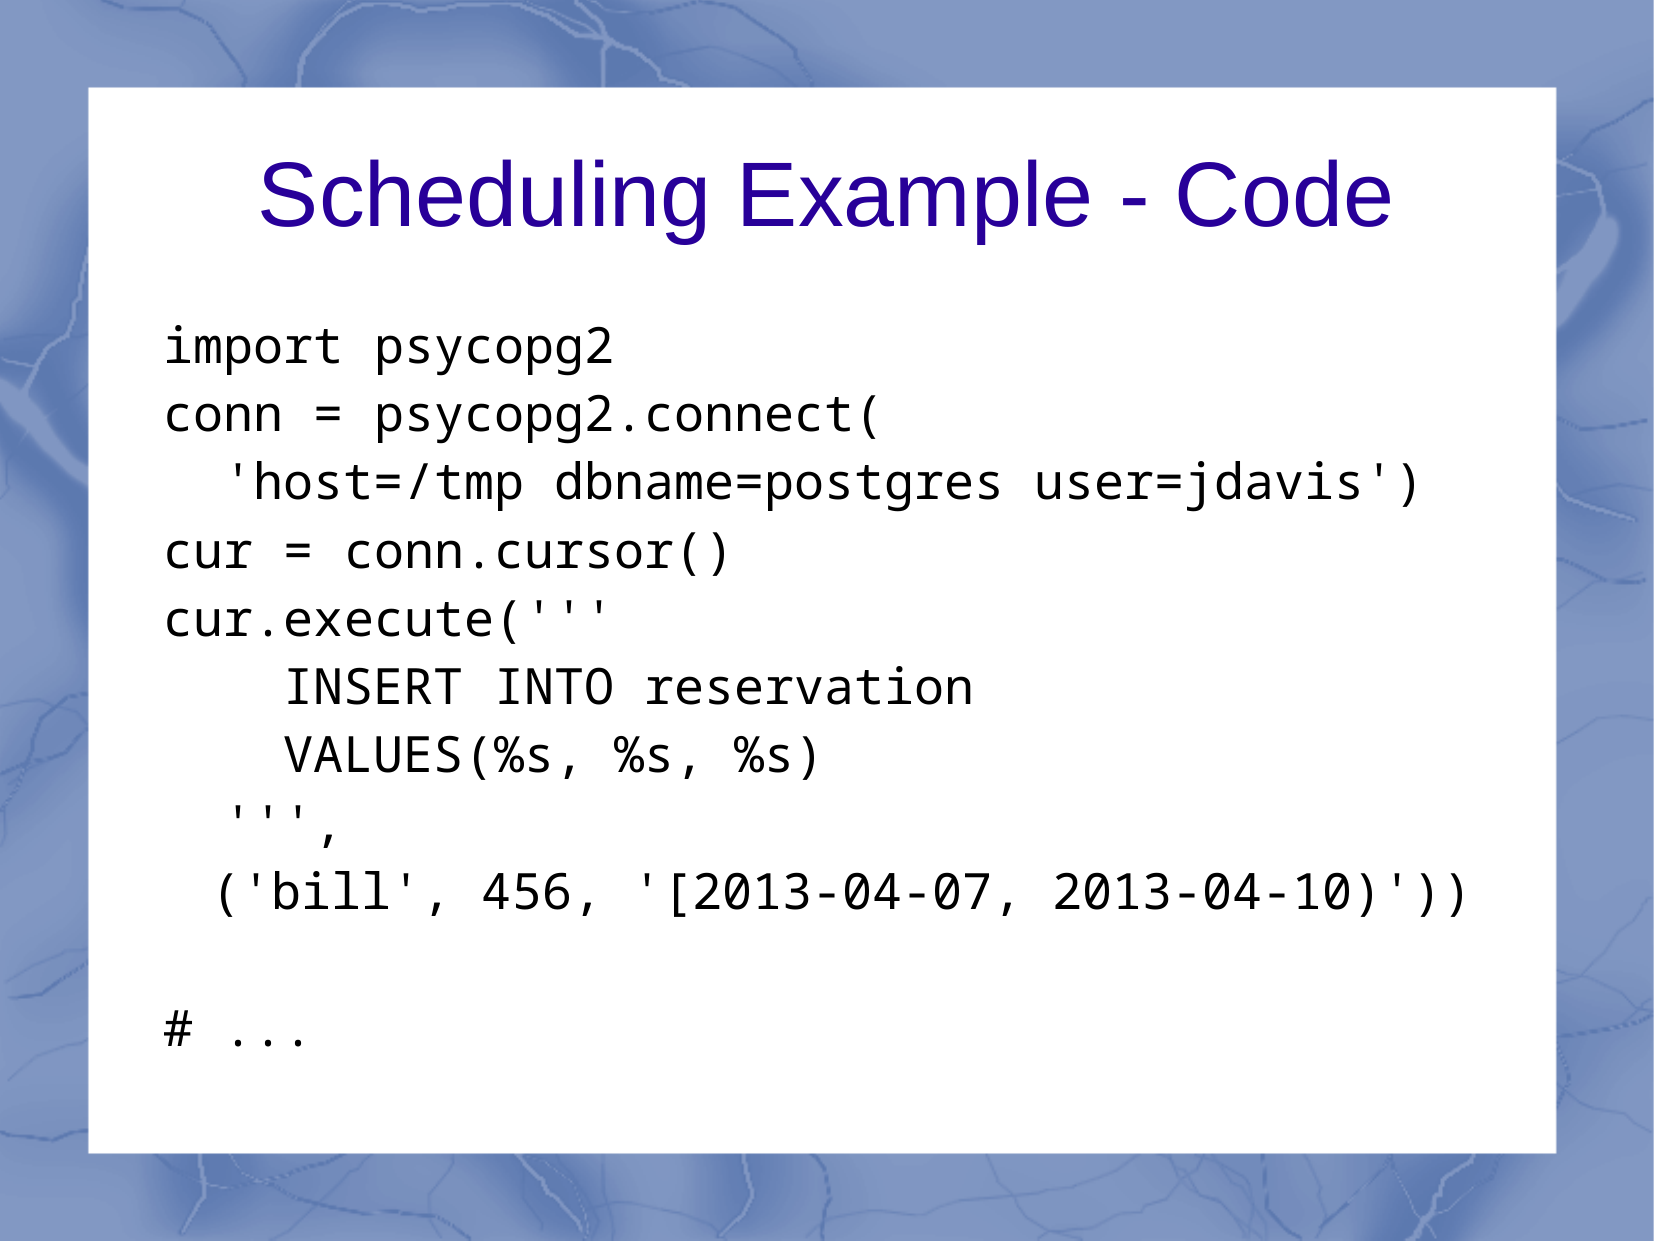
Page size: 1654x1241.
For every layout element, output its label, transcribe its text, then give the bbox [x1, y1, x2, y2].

subtitle import psycopg2 conn = psycopg2.connect( 'host=/tmp dbname=postgres user=jdavis') cur = conn.cursor() cur.execute(''' INSERT INTO reservation VALUES(%s, %s, %s) ''', ('bill', 456, '[2013-04-07, 2013-04-10)')) # ... [147, 325, 1506, 1045]
title Scheduling Example - Code [118, 90, 1536, 298]
picture [0, 0, 1654, 1241]
